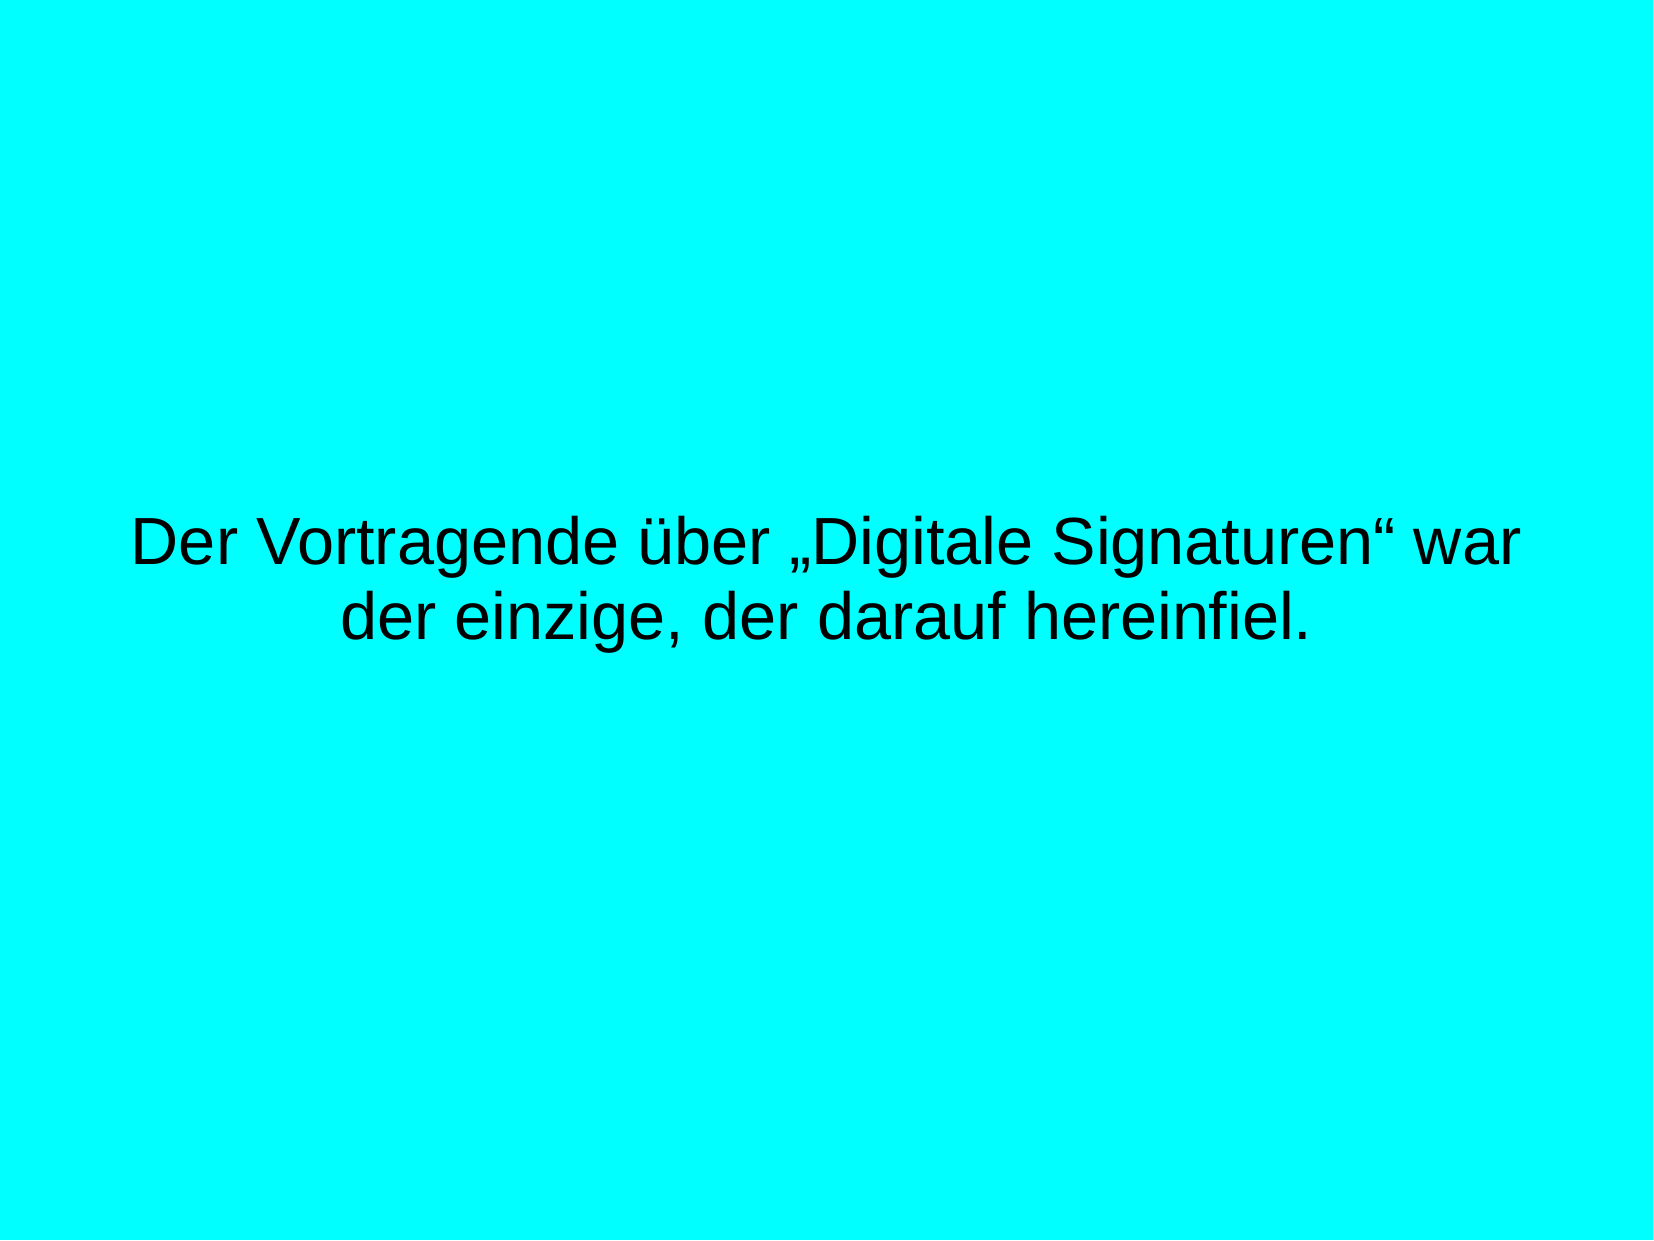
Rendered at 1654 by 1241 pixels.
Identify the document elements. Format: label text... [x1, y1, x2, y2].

subtitle Der Vortragende über „Digitale Signaturen“ war der einzige, der darauf hereinfiel. [82, 49, 1571, 1109]
